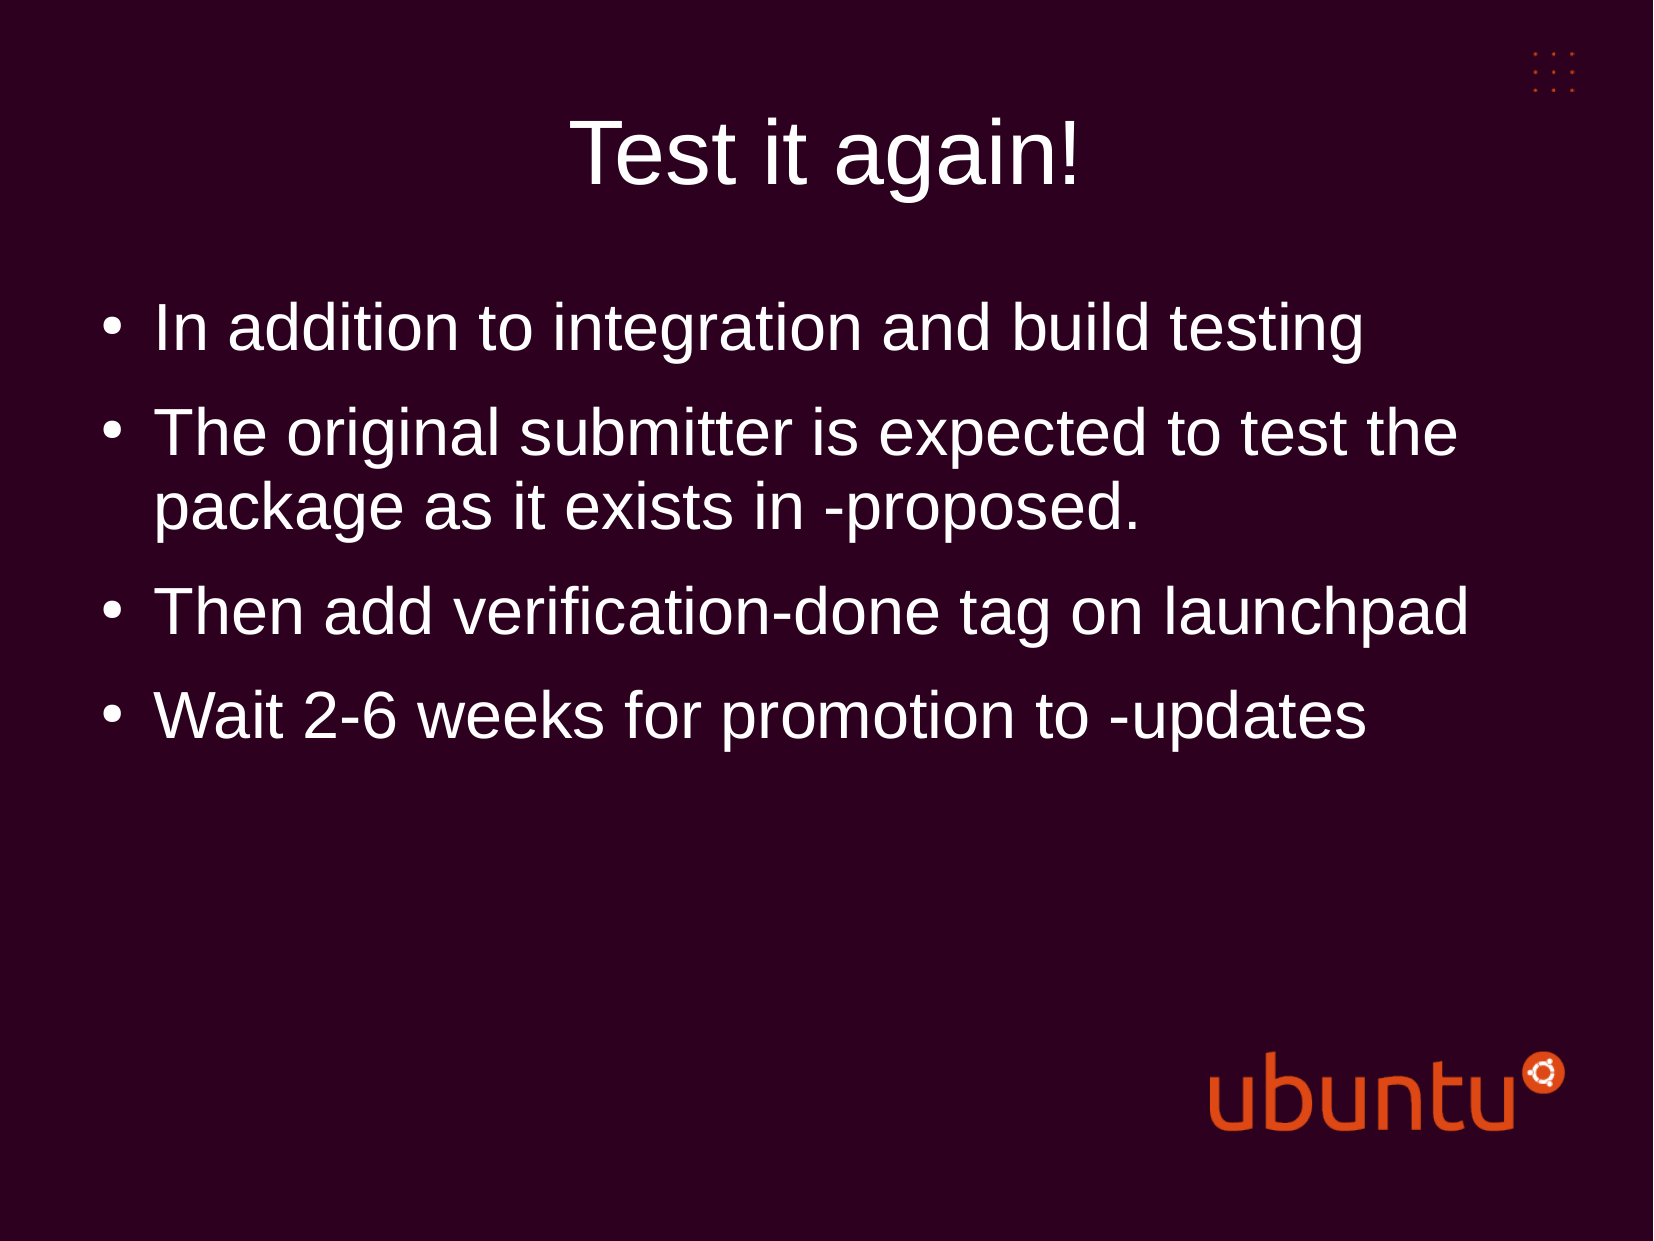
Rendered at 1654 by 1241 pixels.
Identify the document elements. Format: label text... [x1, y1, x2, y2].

title Test it again! [82, 49, 1571, 257]
picture [1121, 960, 1653, 1223]
list In addition to integration and build testing The original submitter is expected to test the package as it exists in -proposed. Then add verification-done tag on launchpad Wait 2-6 weeks for promotion to -updates [82, 290, 1571, 1010]
picture [1571, 49, 1575, 94]
